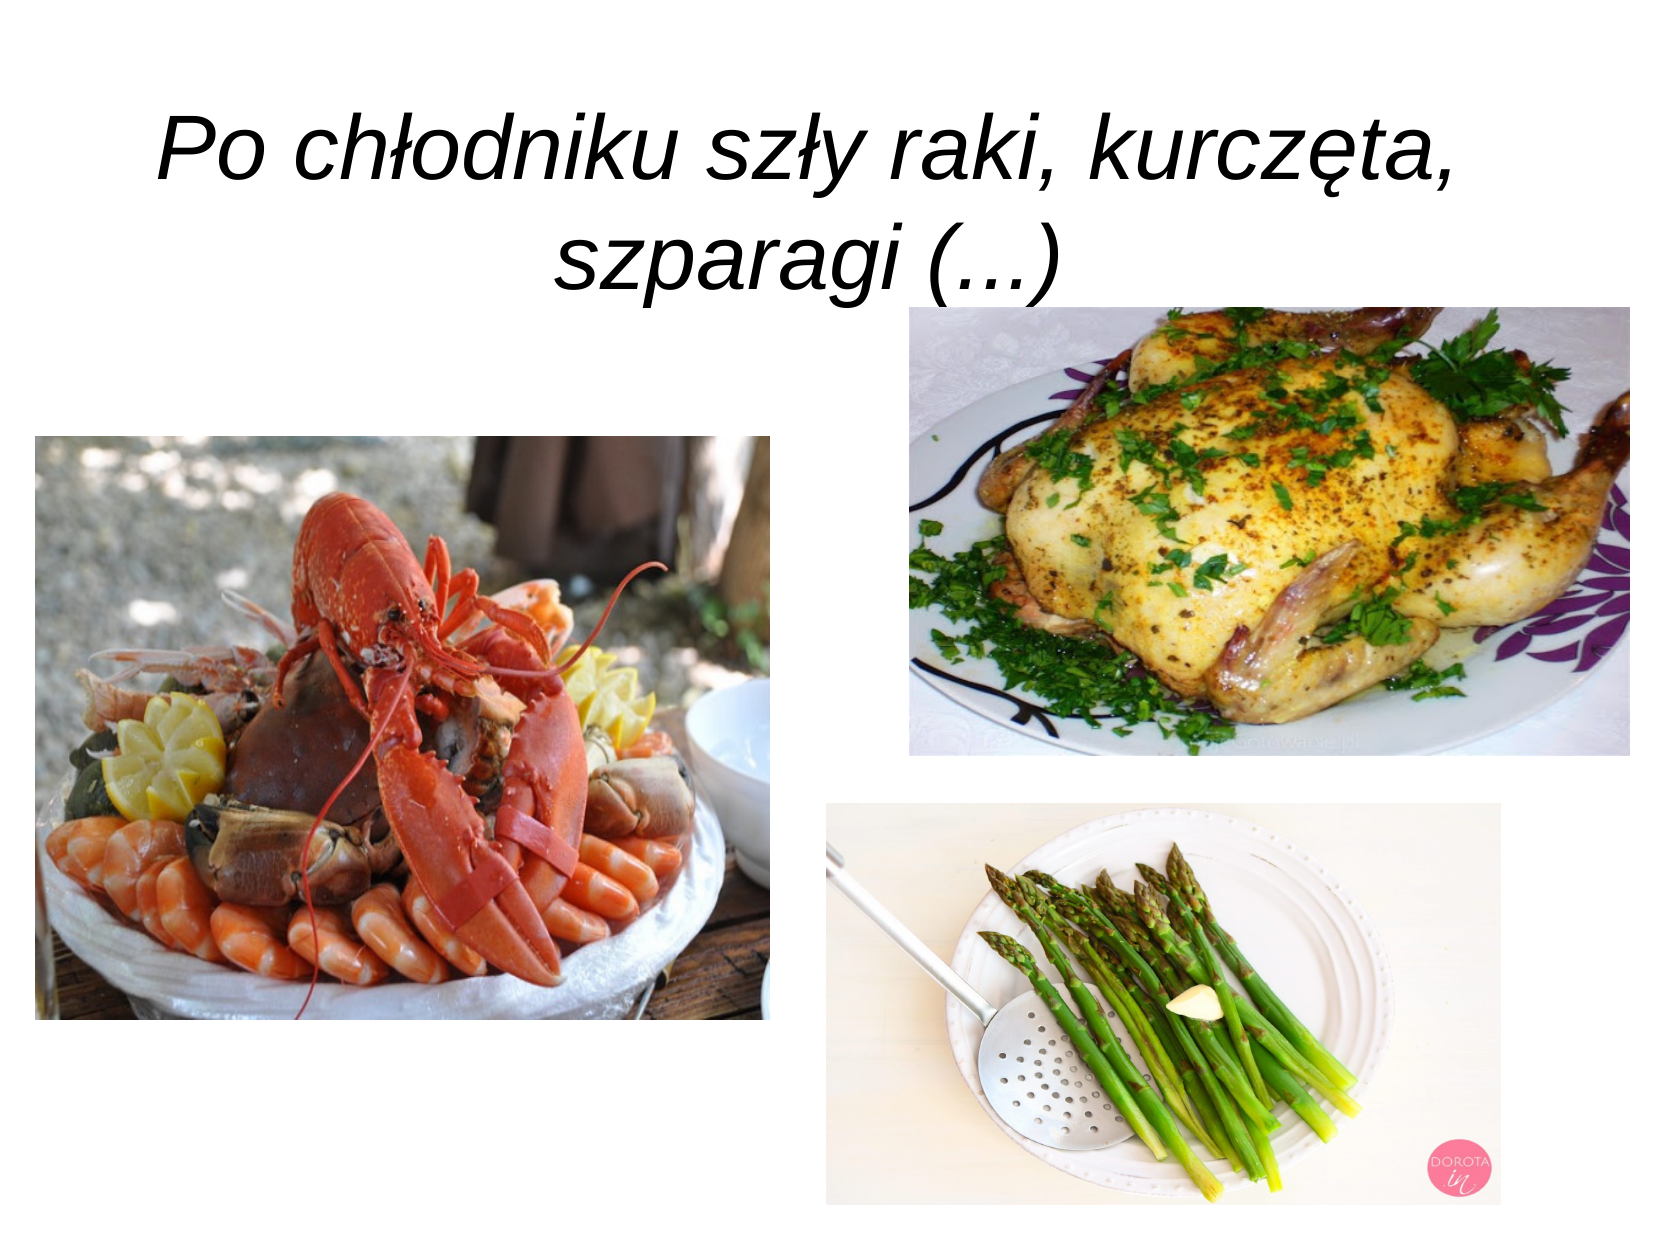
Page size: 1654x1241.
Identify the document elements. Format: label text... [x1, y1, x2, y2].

picture [826, 803, 1501, 1205]
title Po chłodniku szły raki, kurczęta, szparagi (...) [106, 64, 1513, 331]
picture [35, 436, 770, 1020]
picture [909, 307, 1630, 756]
